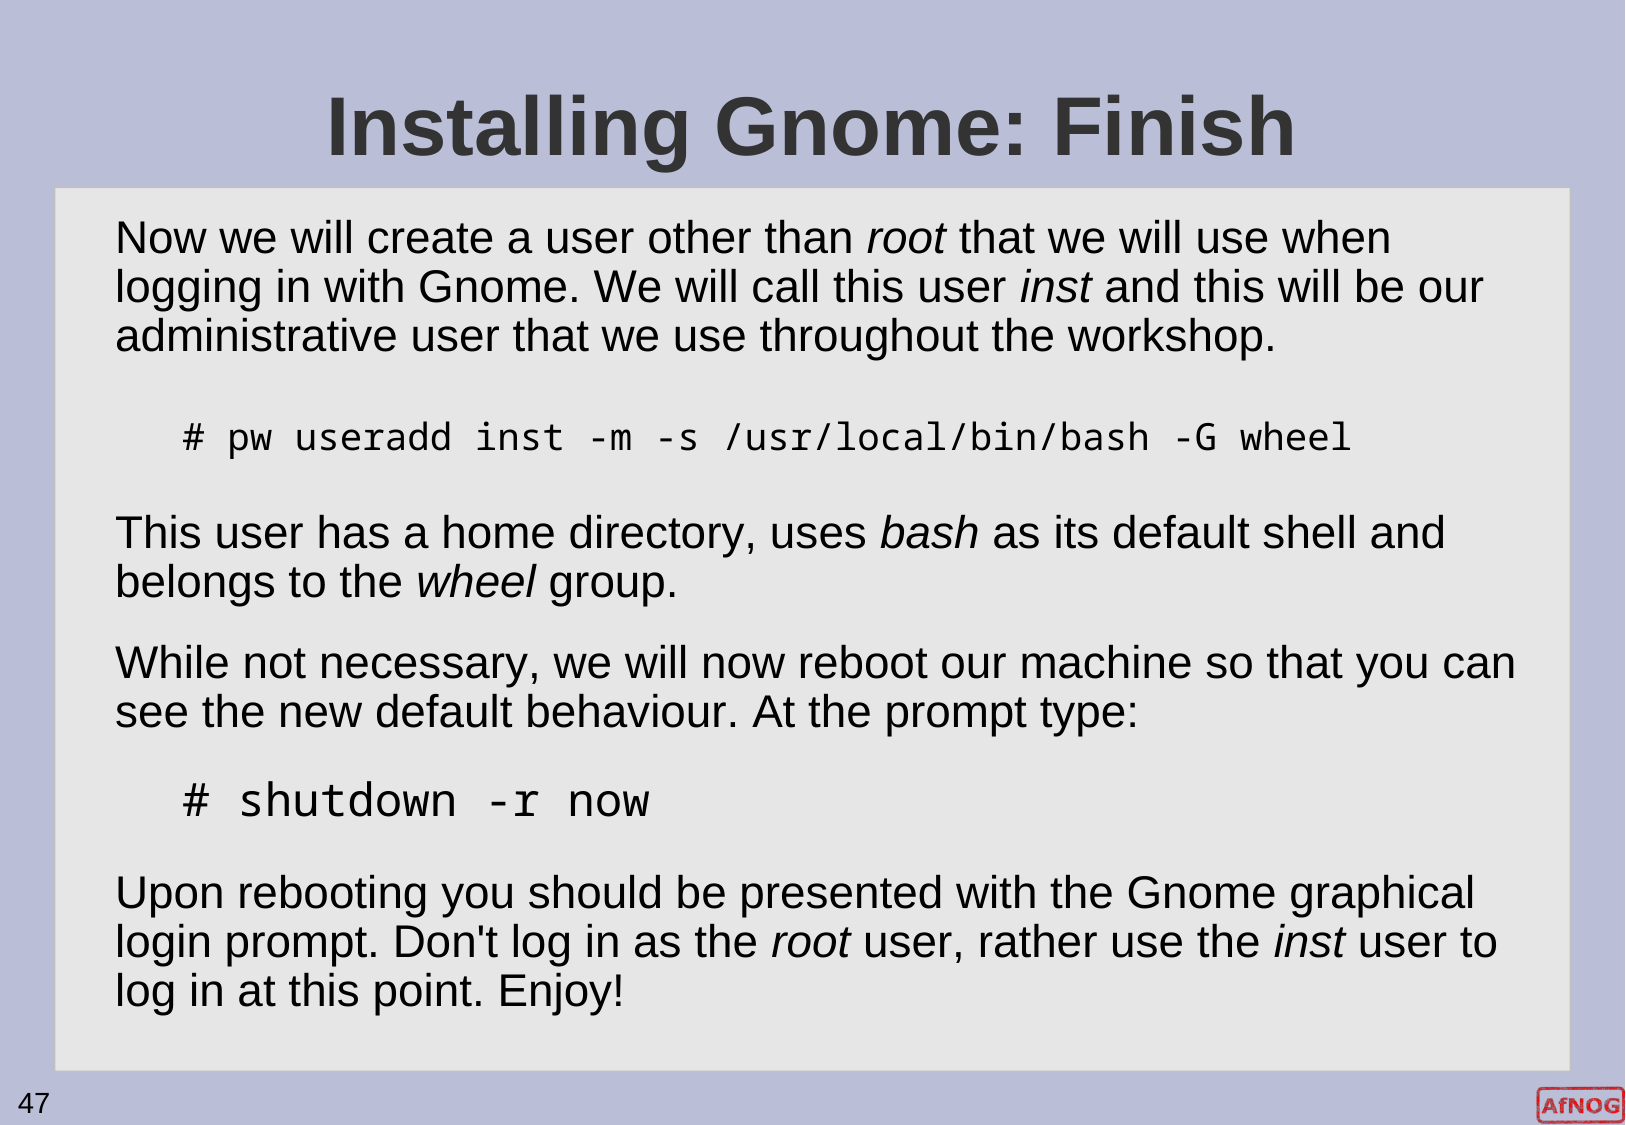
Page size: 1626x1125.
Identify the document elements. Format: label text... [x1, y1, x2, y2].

text_box Now we will create a user other than root that we will use when logging in with Gnome. We will call this user inst and this will be our administrative user that we use throughout the workshop. # pw useradd inst -m -s /usr/local/bin/bash -G wheel This user has a home directory, uses bash as its default shell and belongs to the wheel group. While not necessary, we will now reboot our machine so that you can see the new default behaviour. At the prompt type: # shutdown -r now Upon rebooting you should be presented with the Gnome graphical login prompt. Don't log in as the root user, rather use the inst user to log in at this point. Enjoy! [100, 206, 1536, 1063]
title Installing Gnome: Finish [54, 51, 1571, 207]
picture [1535, 1085, 1626, 1125]
